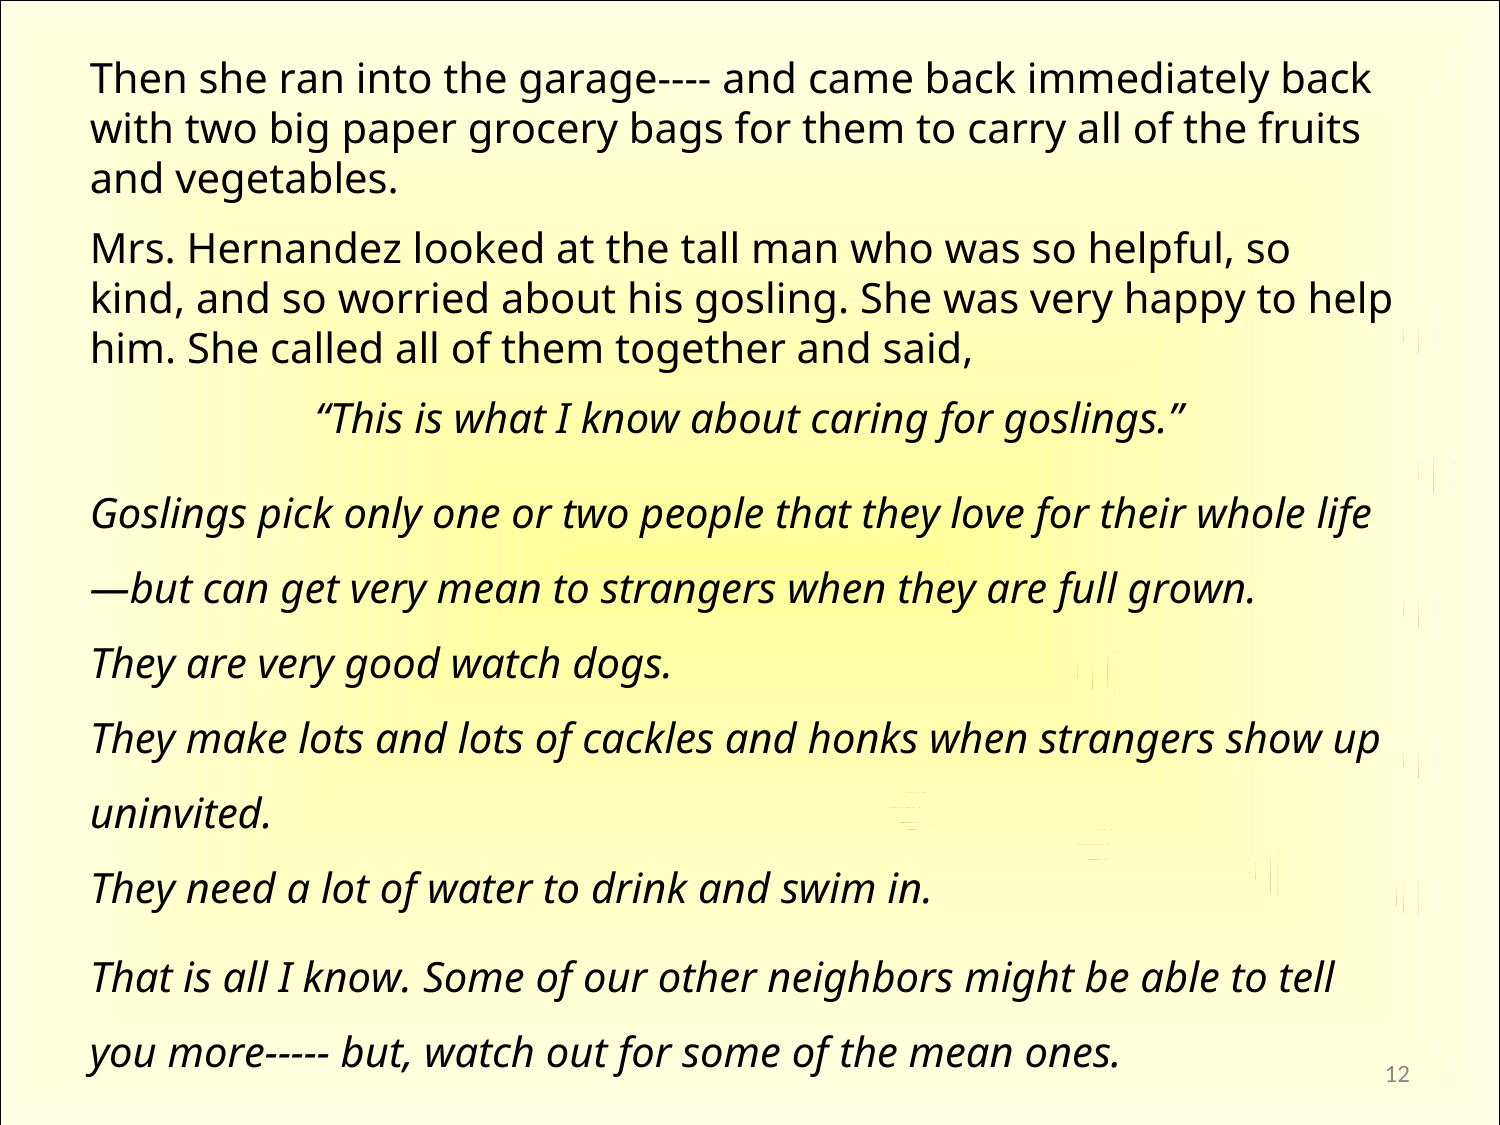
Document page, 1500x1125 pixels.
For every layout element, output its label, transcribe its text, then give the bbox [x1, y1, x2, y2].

text_box That is all I know. Some of our other neighbors might be able to tell you more----- but, watch out for some of the mean ones. [74, 917, 1375, 1084]
text_box Then she ran into the garage---- and came back immediately back with two big paper grocery bags for them to carry all of the fruits and vegetables. Mrs. Hernandez looked at the tall man who was so helpful, so kind, and so worried about his gosling. She was very happy to help him. She called all of them together and said, “This is what I know about caring for goslings.” Goslings pick only one or two people that they love for their whole life—but can get very mean to strangers when they are full grown. They are very good watch dogs. They make lots and lots of cackles and honks when strangers show up uninvited. They need a lot of water to drink and swim in. [75, 44, 1413, 1042]
text_box <number> [1074, 1042, 1426, 1103]
text_box [0, 0, 1500, 1125]
